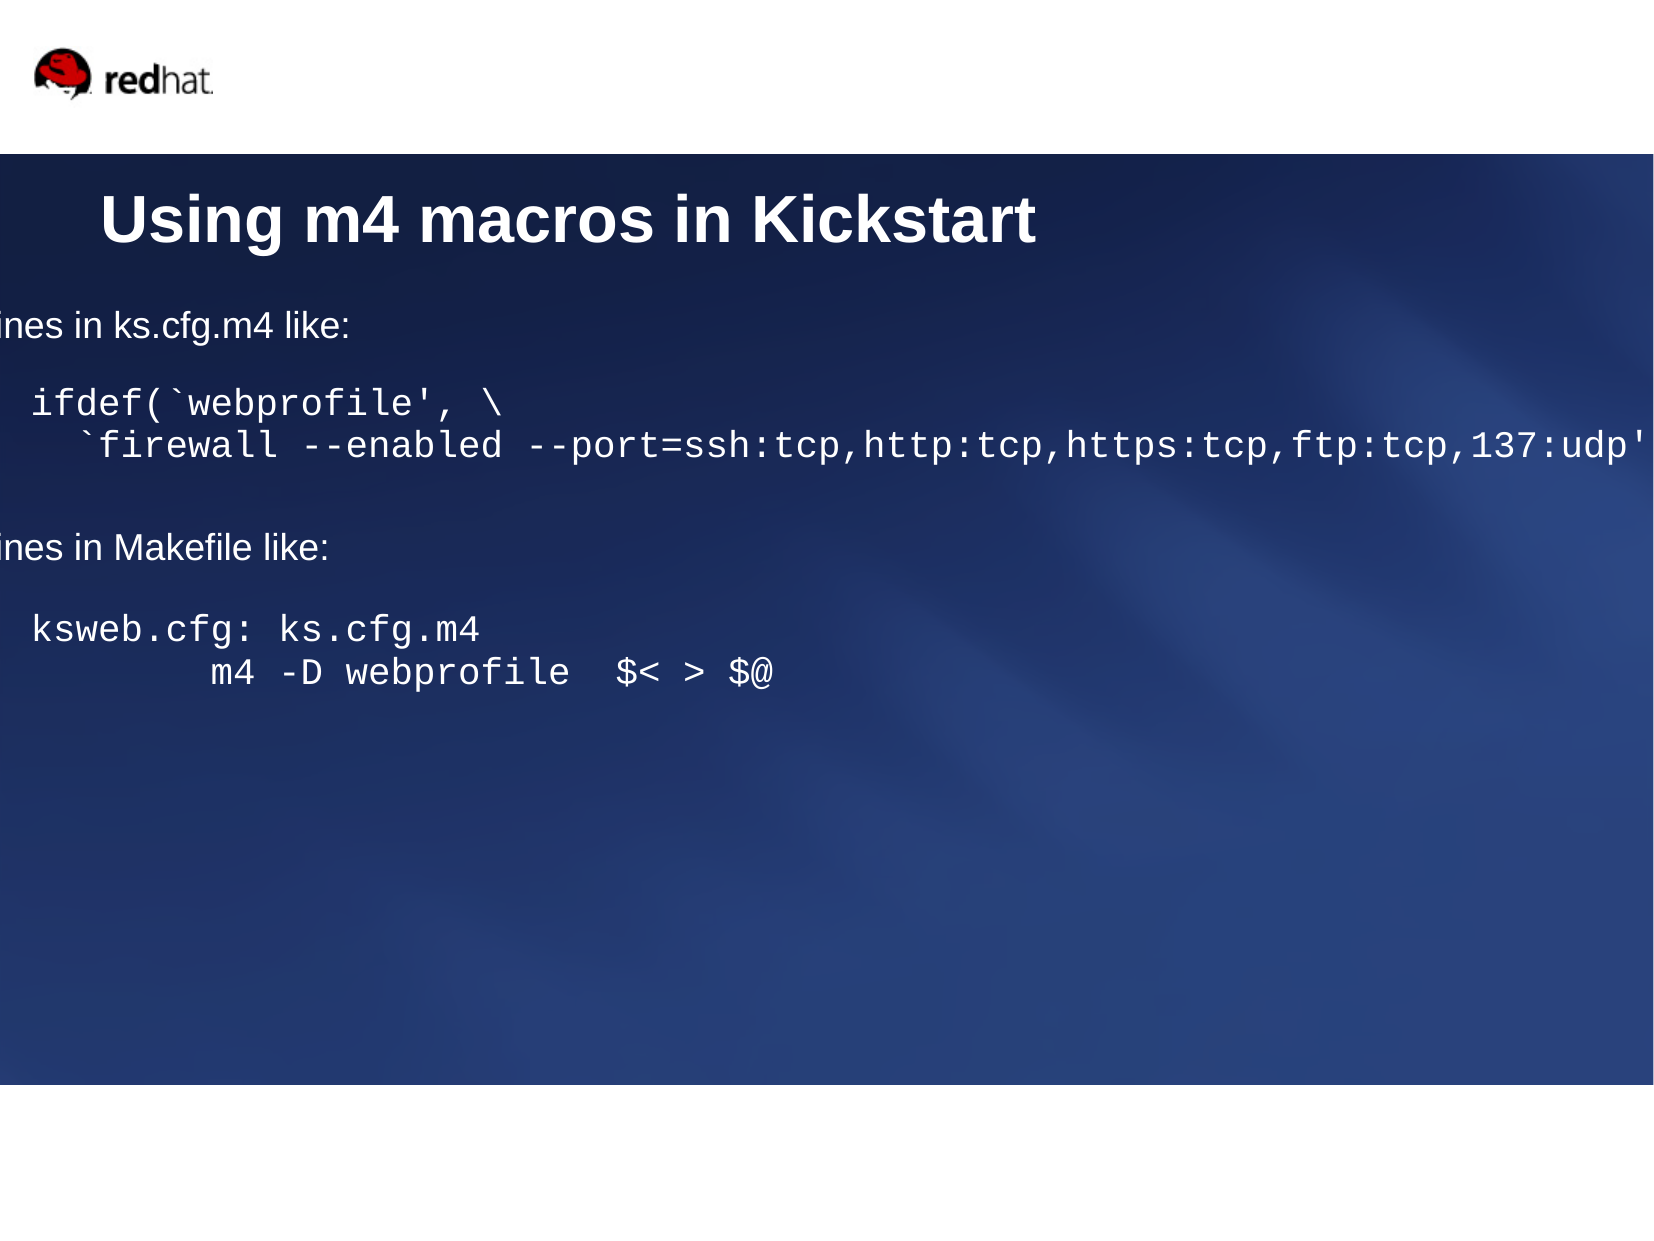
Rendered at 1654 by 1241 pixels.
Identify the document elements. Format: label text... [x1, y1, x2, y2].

title Using m4 macros in Kickstart [100, 164, 1506, 275]
list Lines in ks.cfg.m4 like: ifdef(`webprofile', \ `firewall --enabled --port=ssh:tcp,http:tcp,https:tcp,ftp:tcp,137:udp') Lines in Makefile like: ksweb.cfg: ks.cfg.m4 m4 -D webprofile $< > $@ [0, 304, 1654, 1083]
picture [0, 154, 1654, 304]
picture [33, 46, 213, 108]
